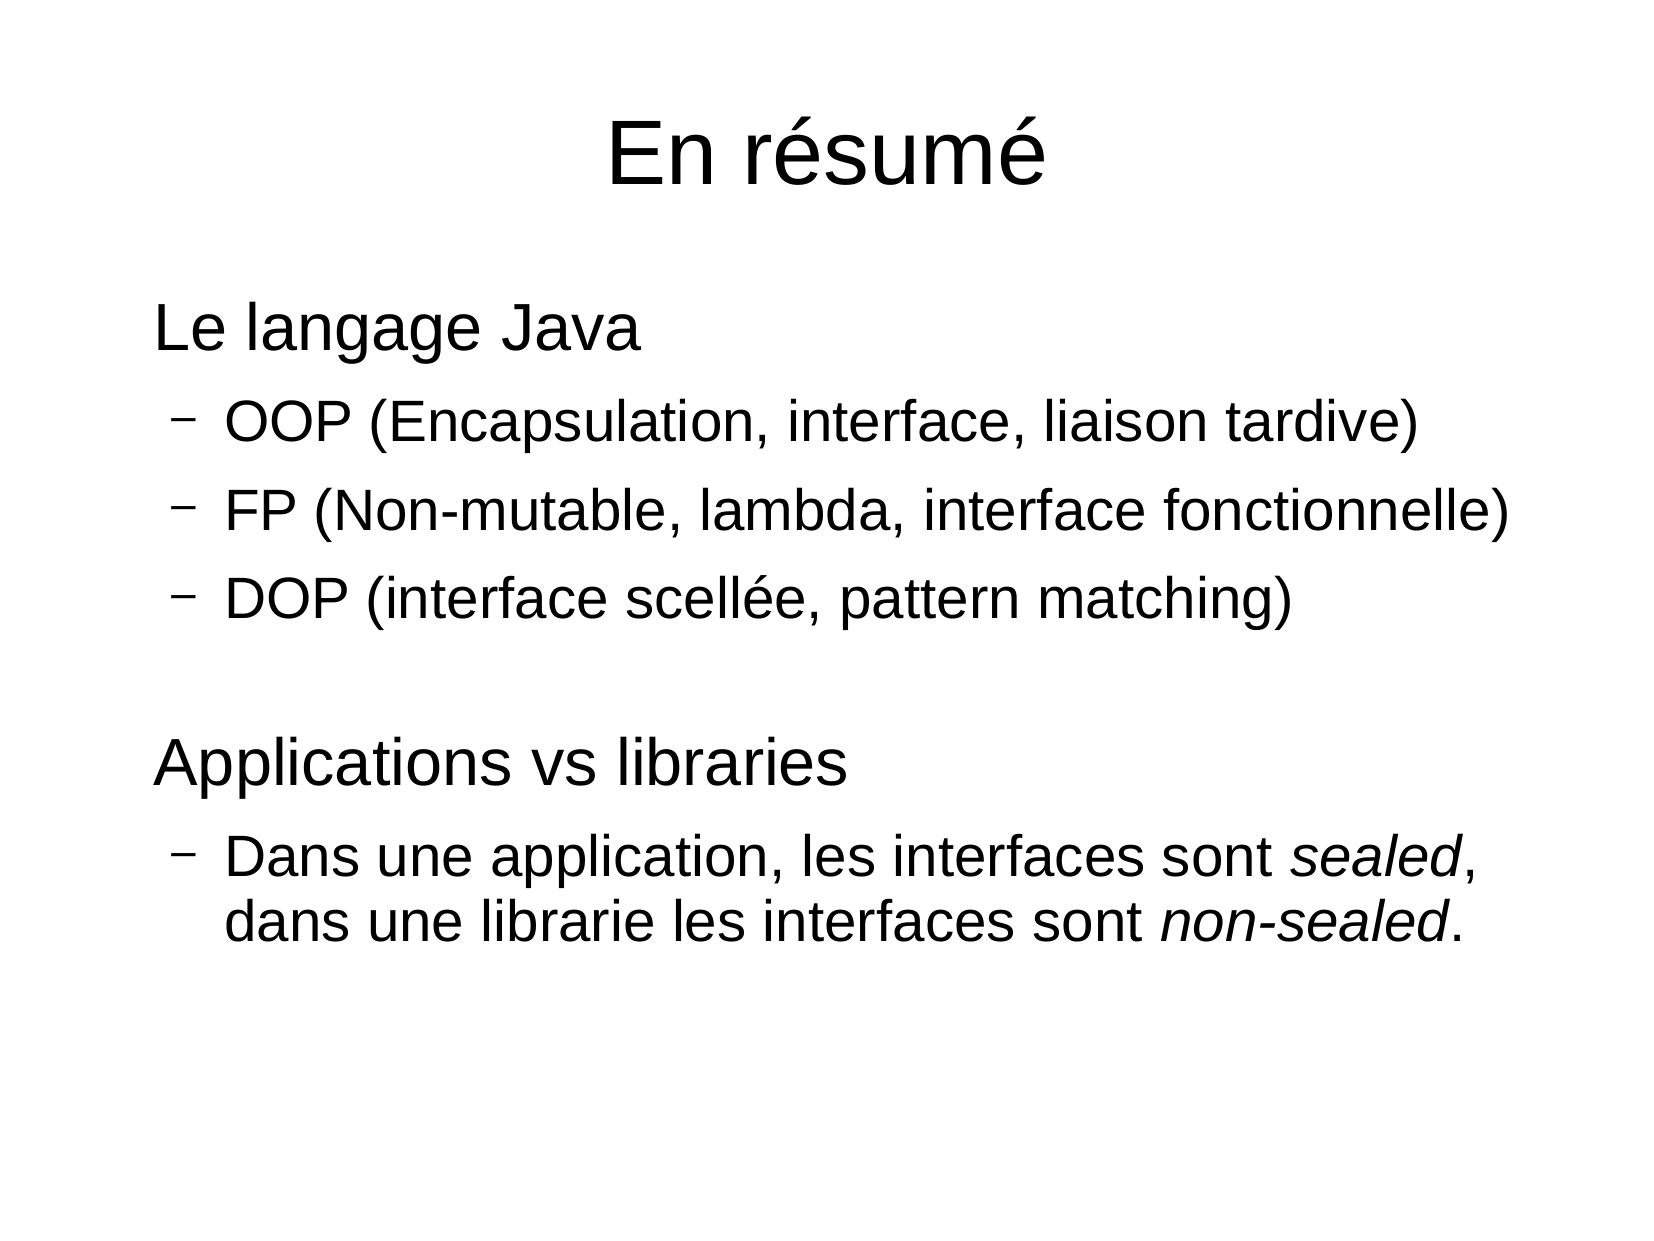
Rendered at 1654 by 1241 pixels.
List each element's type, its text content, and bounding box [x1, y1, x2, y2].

list Le langage Java OOP (Encapsulation, interface, liaison tardive) FP (Non-mutable, lambda, interface fonctionnelle) DOP (interface scellée, pattern matching) Applications vs libraries Dans une application, les interfaces sont sealed, dans une librarie les interfaces sont non-sealed. [82, 290, 1571, 1111]
title En résumé [82, 49, 1571, 257]
